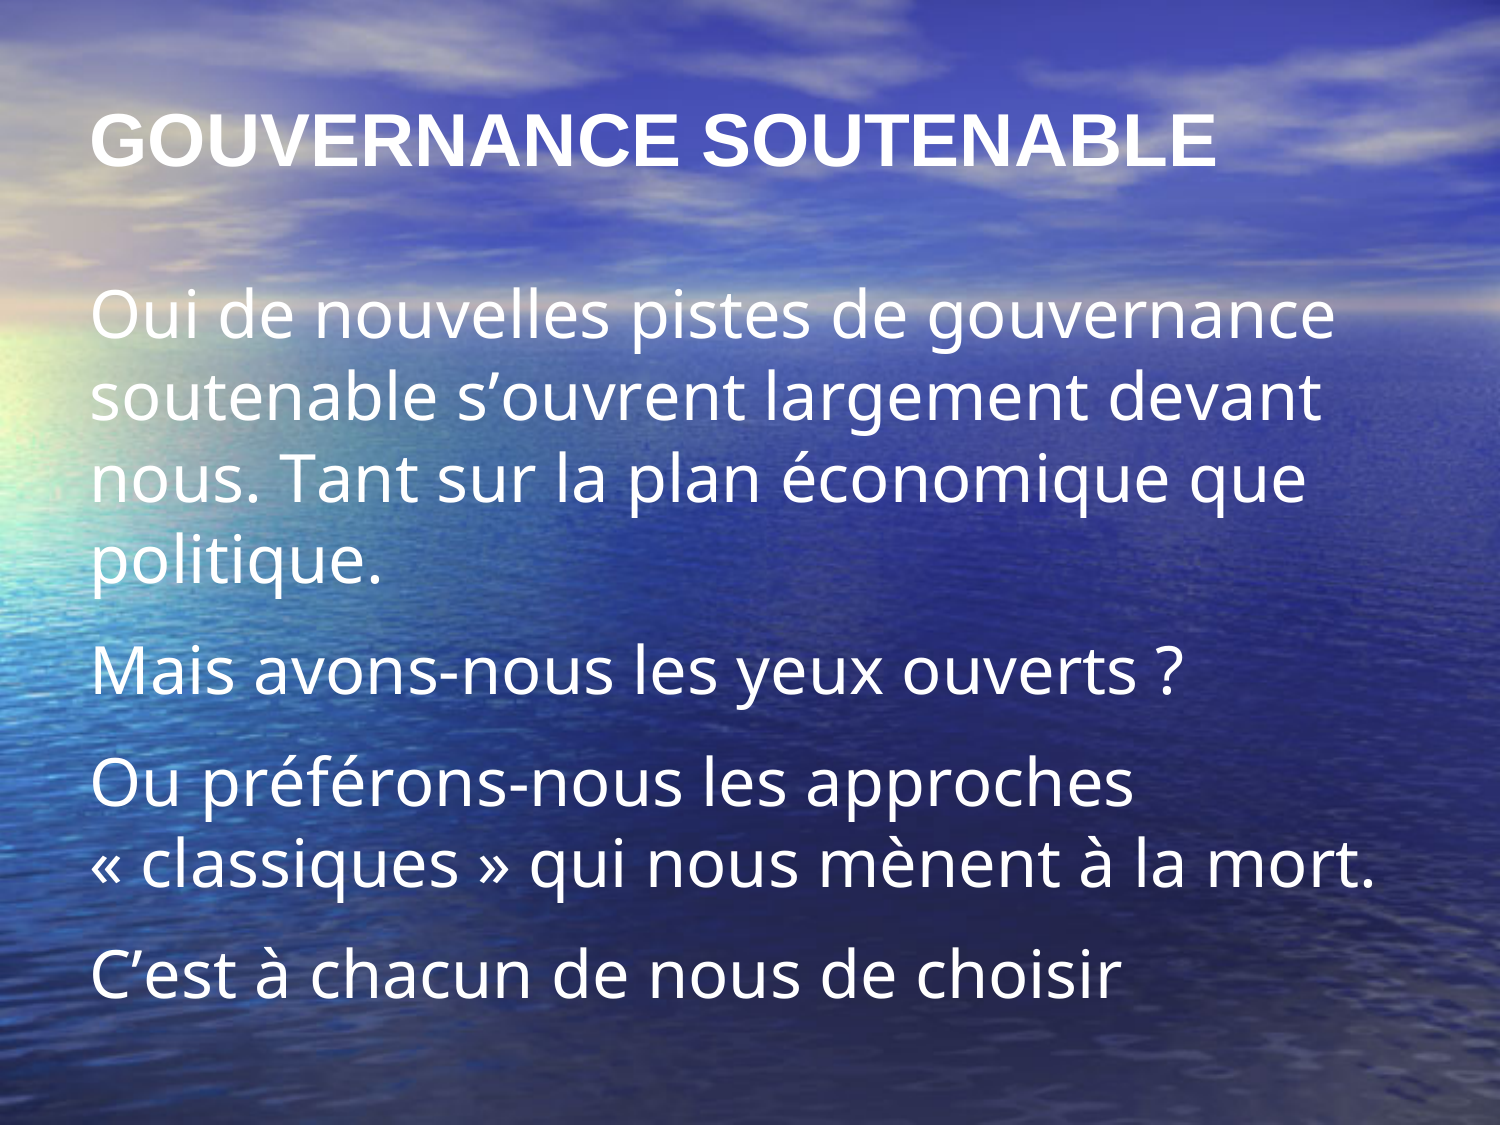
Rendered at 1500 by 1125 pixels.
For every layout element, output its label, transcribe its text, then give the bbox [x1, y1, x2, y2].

text_box Oui de nouvelles pistes de gouvernance soutenable s’ouvrent largement devant nous. Tant sur la plan économique que politique. Mais avons-nous les yeux ouverts ? Ou préférons-nous les approches « classiques » qui nous mènent à la mort. C’est à chacun de nous de choisir [75, 263, 1425, 1006]
title GOUVERNANCE SOUTENABLE [75, 44, 1425, 233]
picture [0, 0, 1500, 1125]
